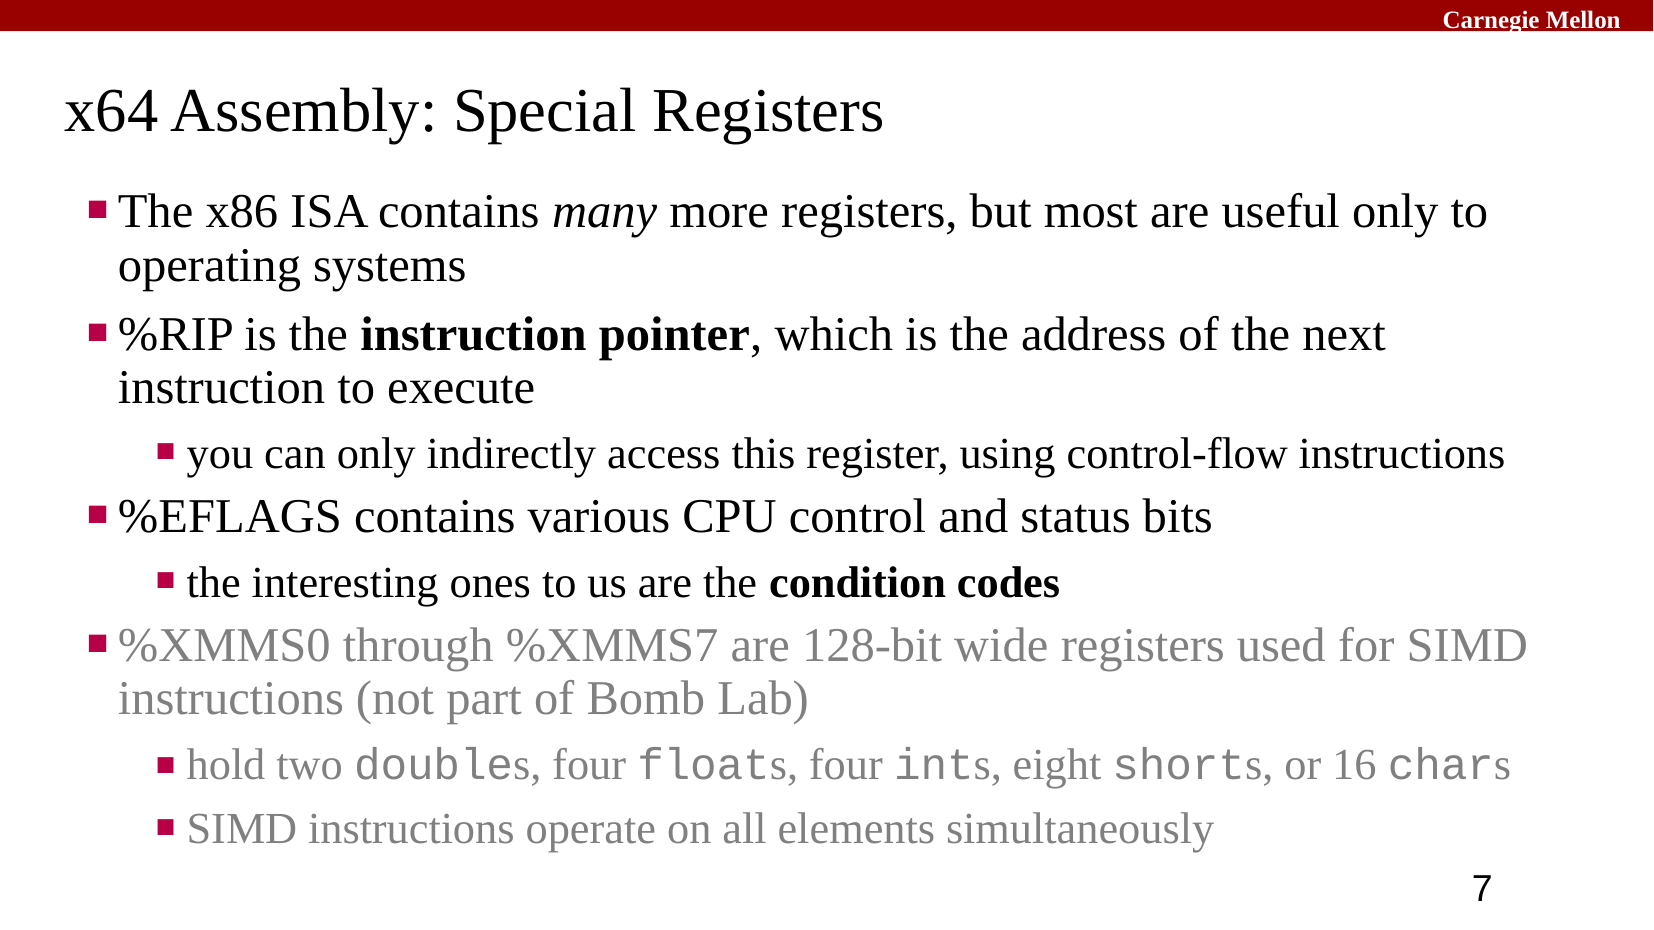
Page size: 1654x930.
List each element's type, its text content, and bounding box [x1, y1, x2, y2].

list The x86 ISA contains many more registers, but most are useful only to operating systems %RIP is the instruction pointer, which is the address of the next instruction to execute you can only indirectly access this register, using control-flow instructions %EFLAGS contains various CPU control and status bits the interesting ones to us are the condition codes %XMMS0 through %XMMS7 are 128-bit wide registers used for SIMD instructions (not part of Bomb Lab) hold two doubles, four floats, four ints, eight shorts, or 16 chars SIMD instructions operate on all elements simultaneously [71, 184, 1576, 859]
title x64 Assembly: Special Registers [64, 58, 1576, 163]
